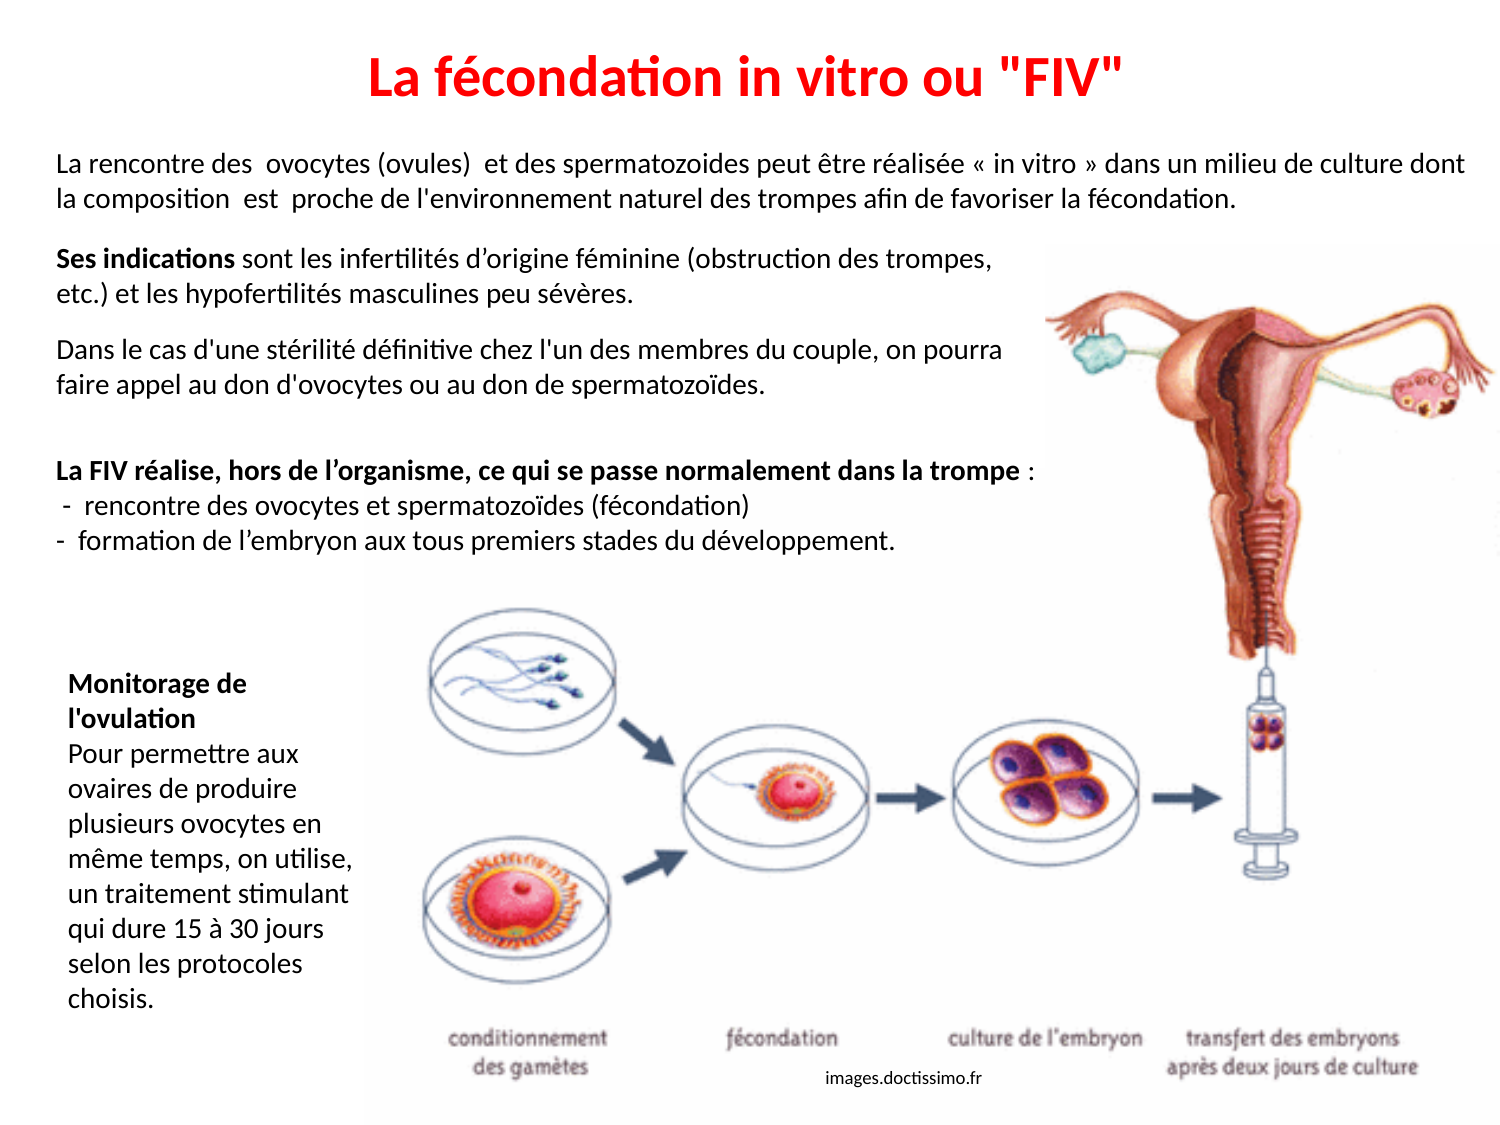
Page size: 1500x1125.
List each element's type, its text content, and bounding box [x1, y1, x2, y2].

text_box La FIV réalise, hors de l’organisme, ce qui se passe normalement dans la trompe : - rencontre des ovocytes et spermatozoïdes (fécondation) - formation de l’embryon aux tous premiers stades du développement. [41, 444, 1117, 565]
text_box Ses indications sont les infertilités d’origine féminine (obstruction des trompes, etc.) et les hypofertilités masculines peu sévères. Dans le cas d'une stérilité définitive chez l'un des membres du couple, on pourra faire appel au don d'ovocytes ou au don de spermatozoïdes. [41, 231, 1046, 444]
text_box Monitorage de l'ovulation Pour permettre aux ovaires de produire plusieurs ovocytes en même temps, on utilise, un traitement stimulant qui dure 15 à 30 jours selon les protocoles choisis. [53, 656, 384, 1022]
text_box images.doctissimo.fr [810, 1058, 998, 1096]
text_box La rencontre des ovocytes (ovules) et des spermatozoides peut être réalisée « in vitro » dans un milieu de culture dont la composition est proche de l'environnement naturel des trompes afin de favoriser la fécondation. [41, 137, 1500, 222]
picture [364, 244, 1500, 1125]
text_box La fécondation in vitro ou "FIV" [353, 30, 1141, 116]
